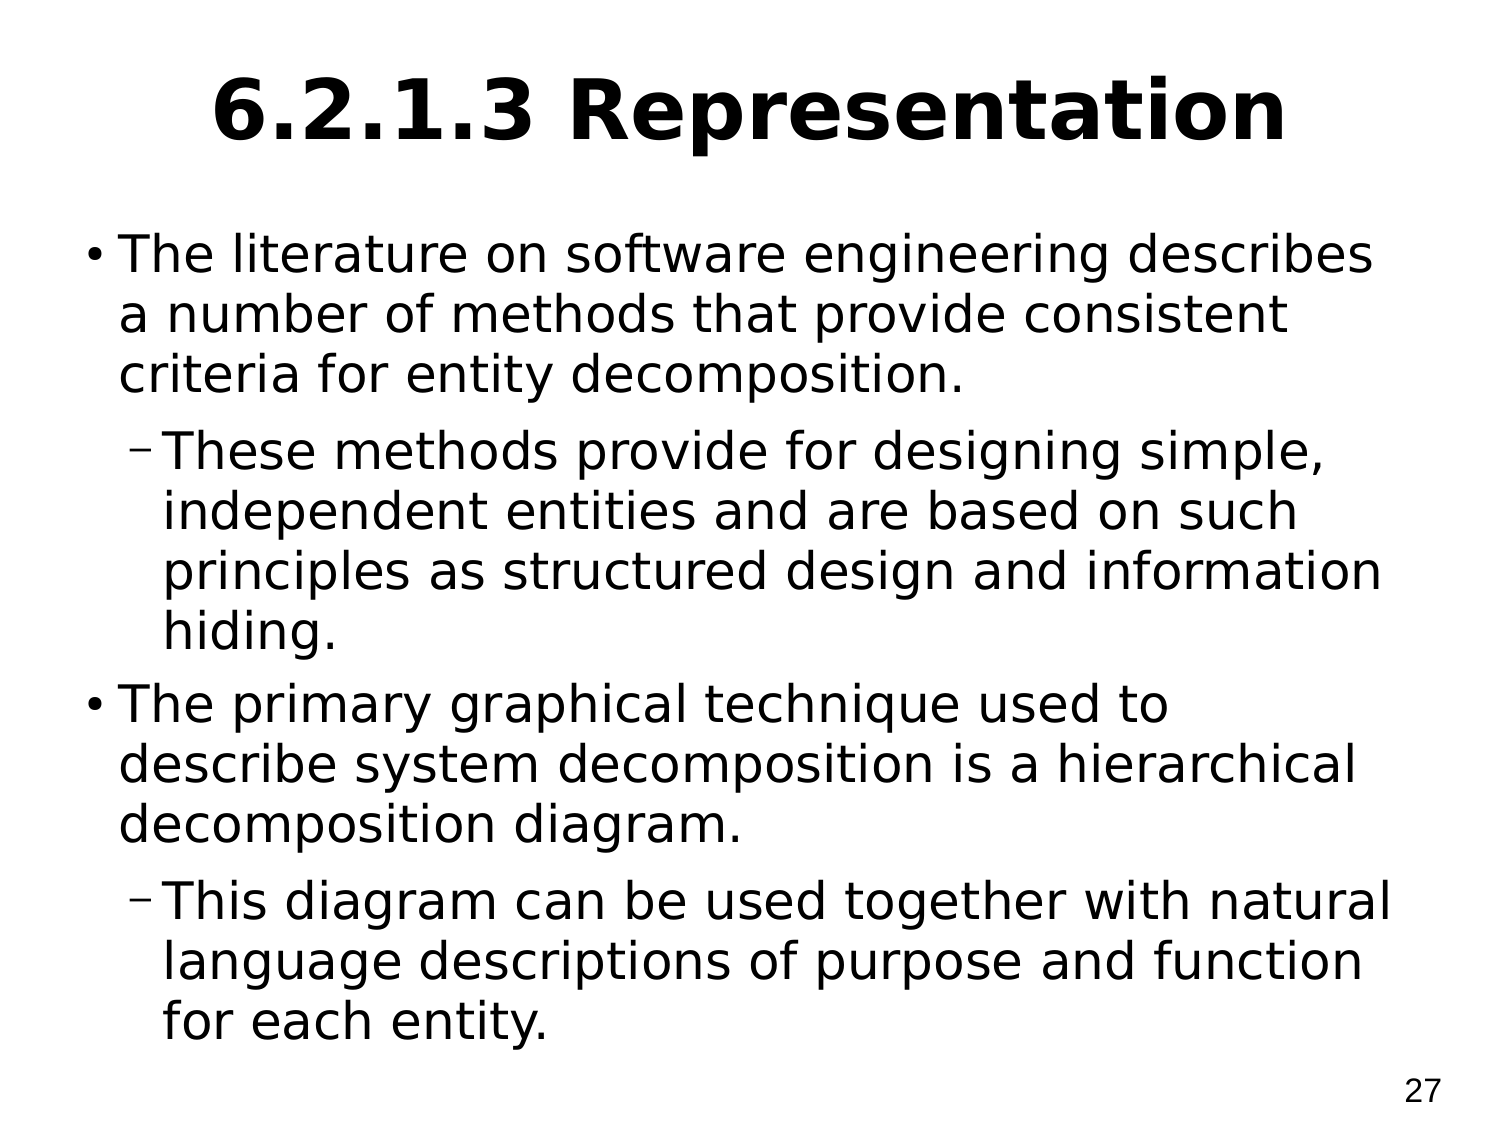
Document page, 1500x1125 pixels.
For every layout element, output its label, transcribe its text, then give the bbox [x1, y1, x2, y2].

title 6.2.1.3 Representation [75, 44, 1425, 177]
list The literature on software engineering describes a number of methods that provide consistent criteria for entity decomposition. These methods provide for designing simple, independent entities and are based on such principles as structured design and information hiding. The primary graphical technique used to describe system decomposition is a hierarchical decomposition diagram. This diagram can be used together with natural language descriptions of purpose and function for each entity. [75, 224, 1395, 1075]
